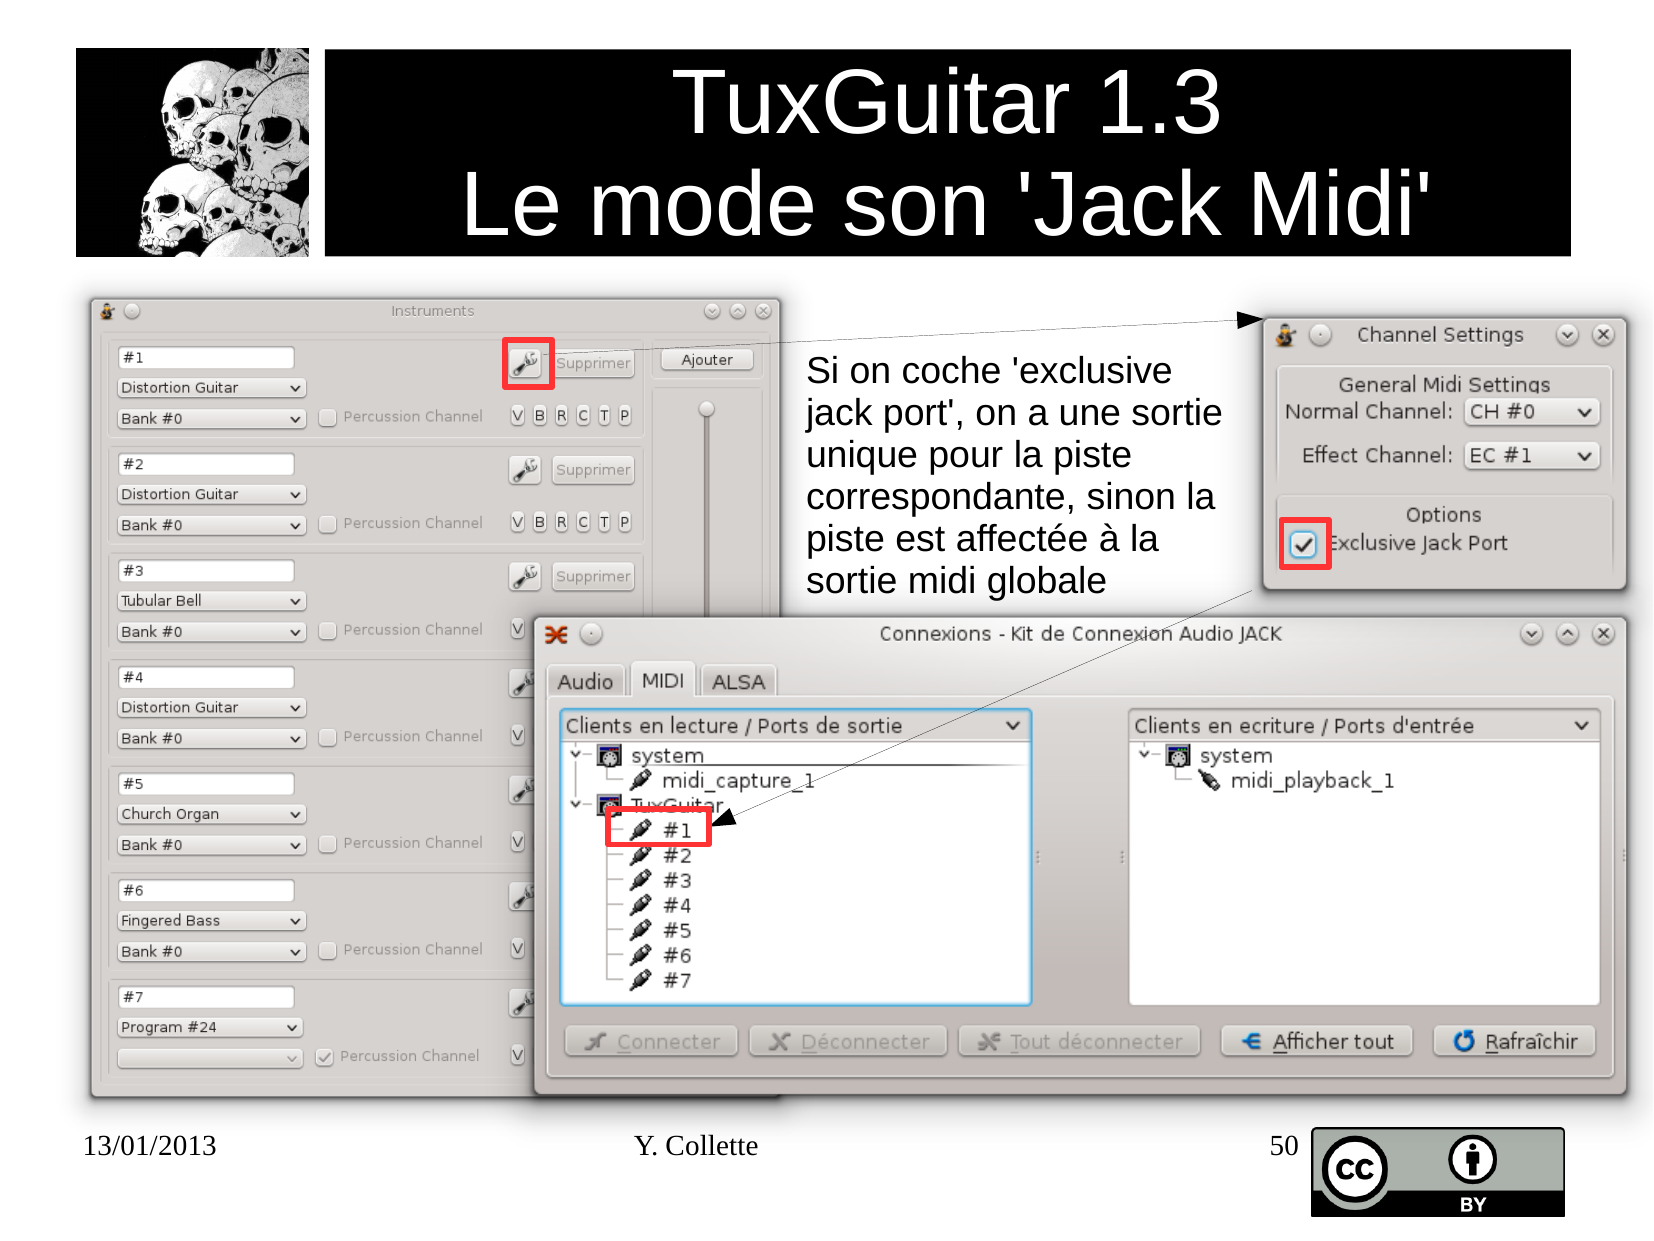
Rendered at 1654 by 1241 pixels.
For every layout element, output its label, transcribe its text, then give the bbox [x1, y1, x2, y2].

text_box Si on coche 'exclusive jack port', on a une sortie unique pour la piste correspondante, sinon la piste est affectée à la sortie midi globale [791, 342, 1252, 610]
picture [611, 812, 706, 842]
picture [47, 48, 1654, 1217]
picture [508, 343, 549, 384]
title TuxGuitar 1.3 Le mode son 'Jack Midi' [324, 49, 1571, 257]
